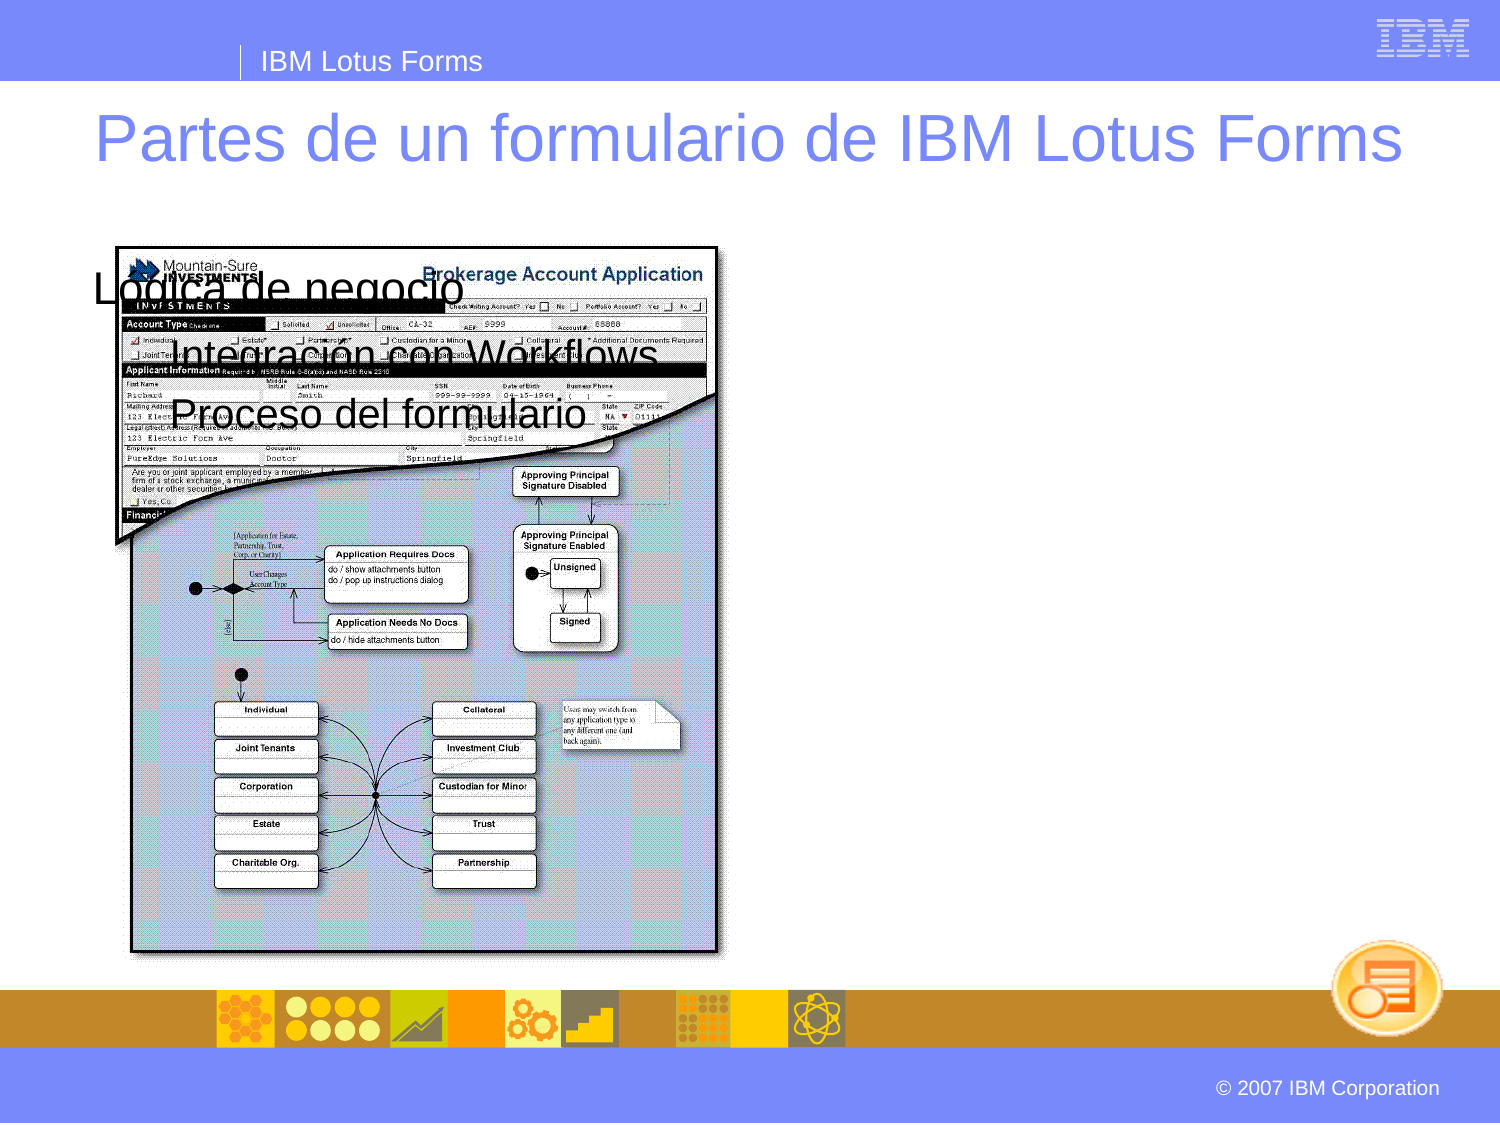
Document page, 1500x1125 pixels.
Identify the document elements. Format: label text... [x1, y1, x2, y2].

title Partes de un formulario de IBM Lotus Forms [75, 44, 1425, 233]
list Lógica de negocio Integración con Workflows Proceso del formulario [766, 263, 1426, 1006]
picture [1328, 937, 1447, 1040]
picture [1376, 19, 1470, 57]
picture [107, 237, 735, 973]
